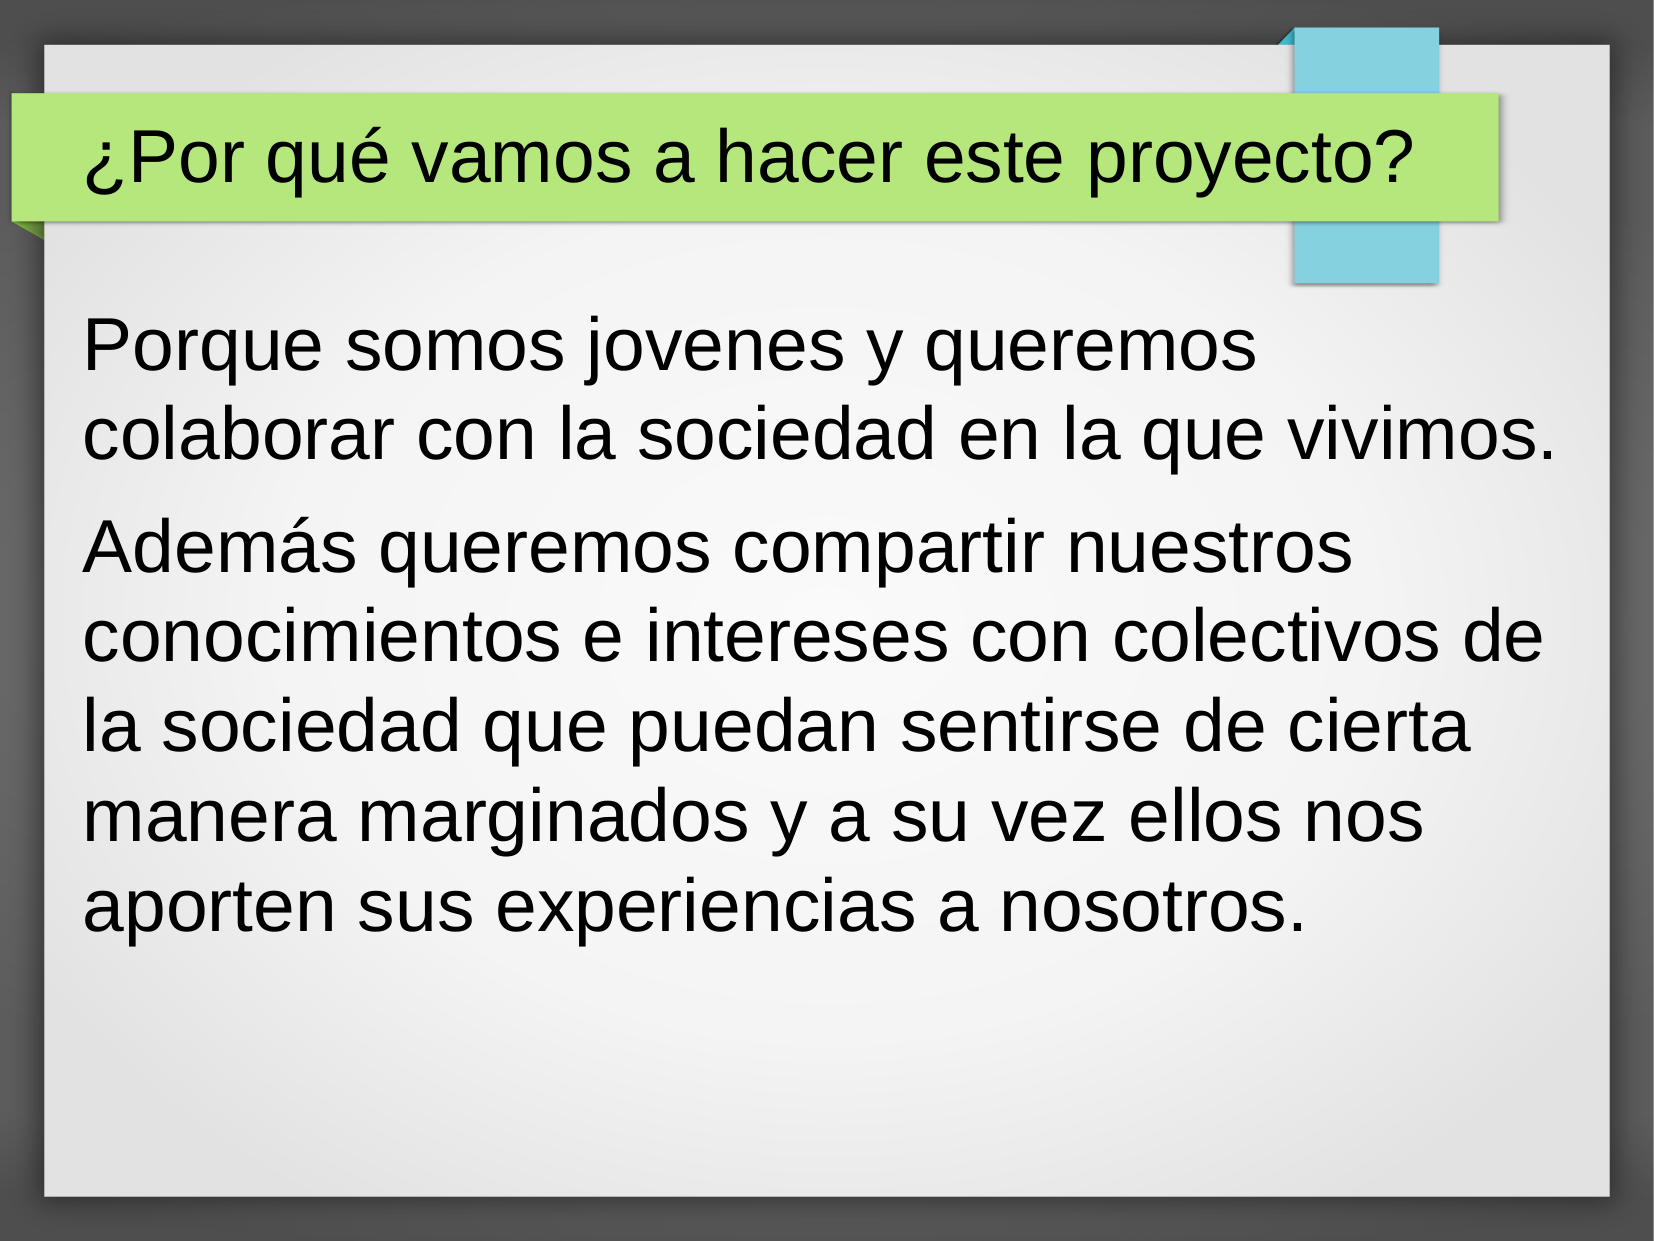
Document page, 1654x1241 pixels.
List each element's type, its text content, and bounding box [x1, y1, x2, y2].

list Porque somos jovenes y queremos colaborar con la sociedad en la que vivimos. Además queremos compartir nuestros conocimientos e intereses con colectivos de la sociedad que puedan sentirse de cierta manera marginados y a su vez ellos nos aporten sus experiencias a nosotros. [82, 295, 1571, 1015]
title ¿Por qué vamos a hacer este proyecto? [82, 49, 1571, 257]
